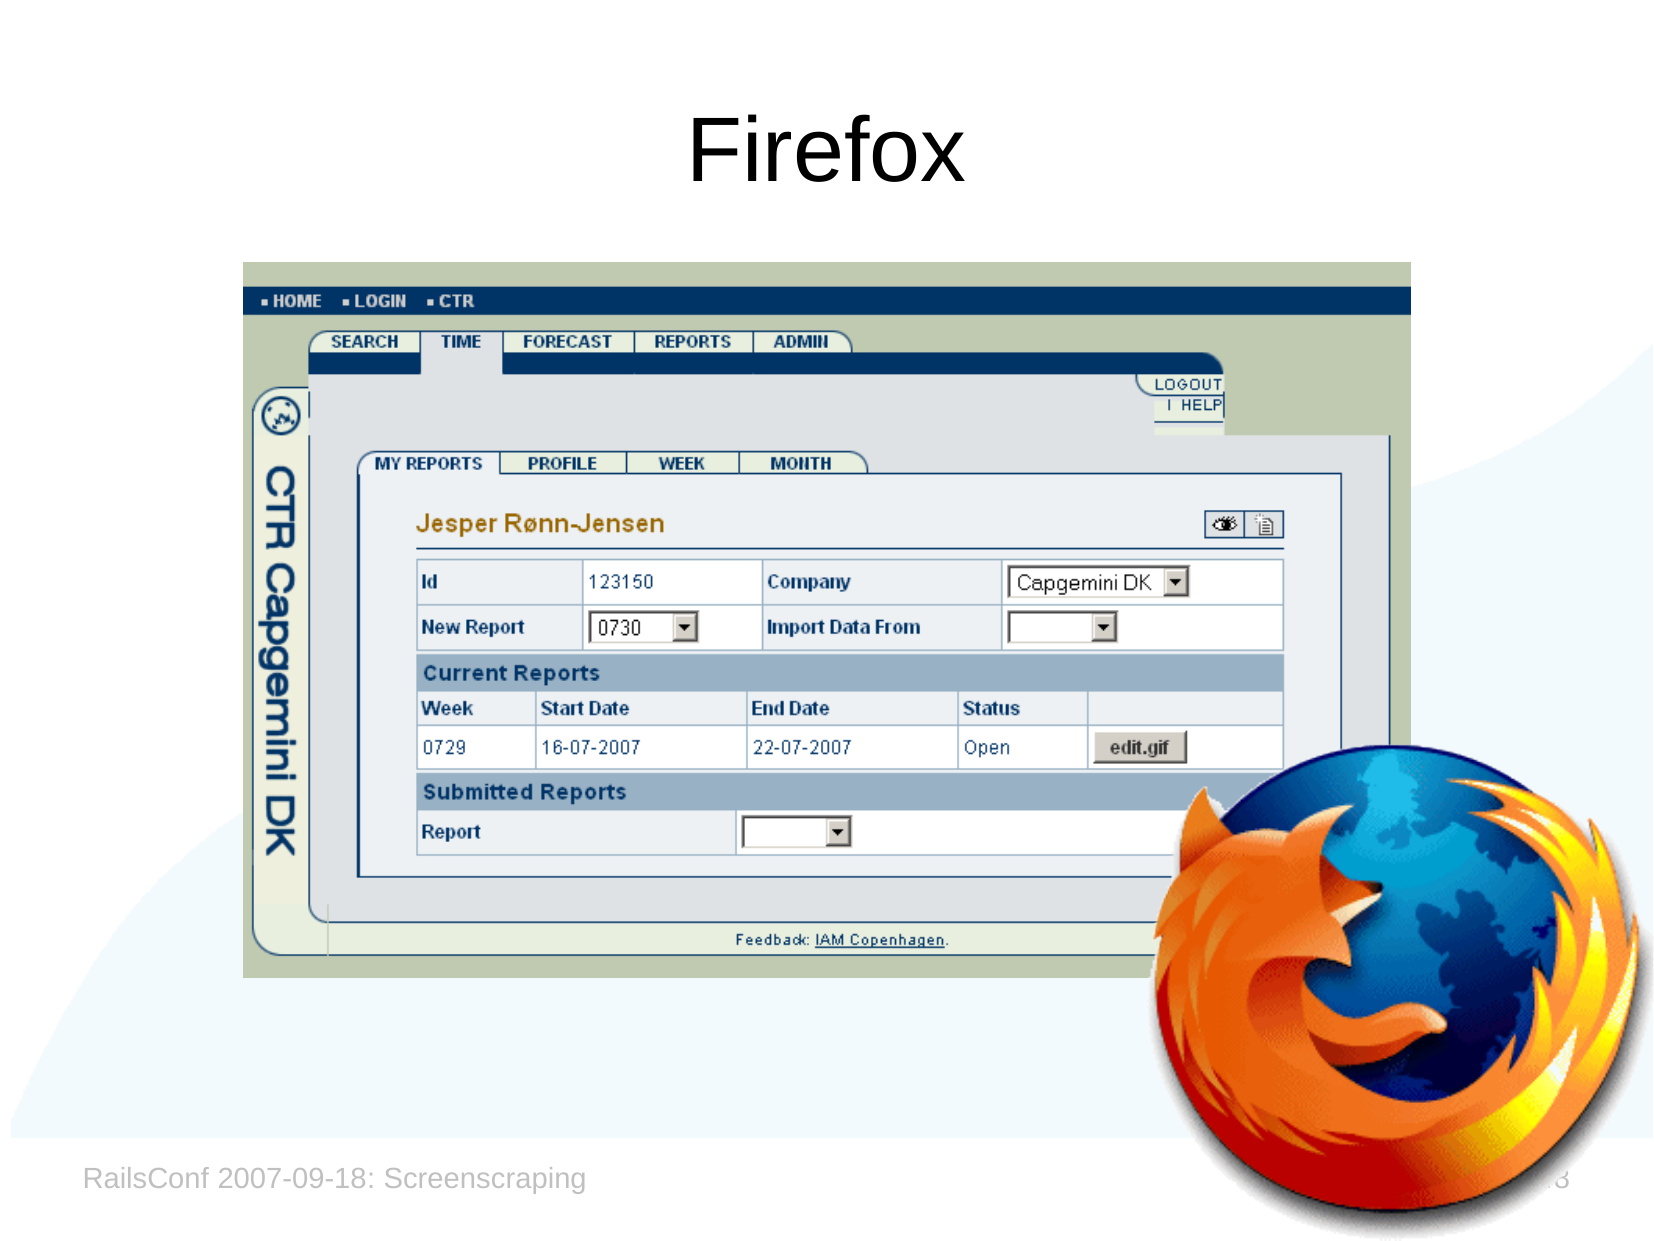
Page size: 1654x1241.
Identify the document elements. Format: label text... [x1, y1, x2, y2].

picture [11, 0, 1654, 1241]
title Firefox [82, 56, 1571, 250]
